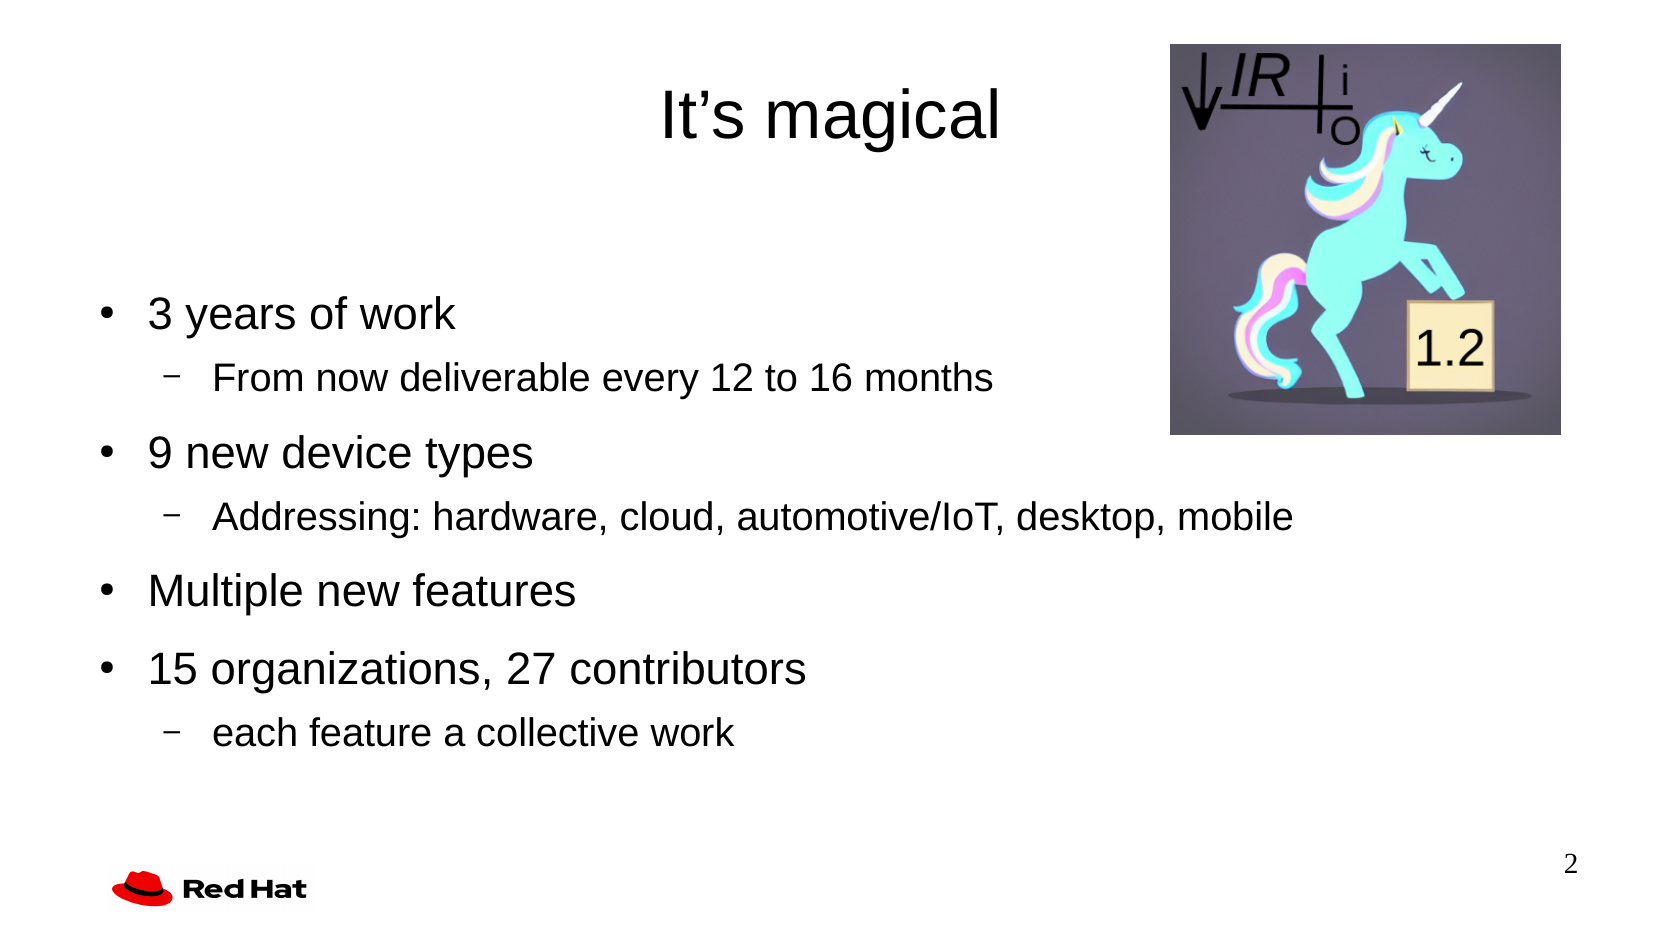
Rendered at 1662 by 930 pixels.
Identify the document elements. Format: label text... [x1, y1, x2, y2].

list 3 years of work From now deliverable every 12 to 16 months 9 new device types Addressing: hardware, cloud, automotive/IoT, desktop, mobile Multiple new features 15 organizations, 27 contributors each feature a collective work [83, 217, 1579, 757]
picture [105, 865, 315, 912]
title It’s magical [83, 36, 1579, 193]
picture [1170, 44, 1561, 436]
